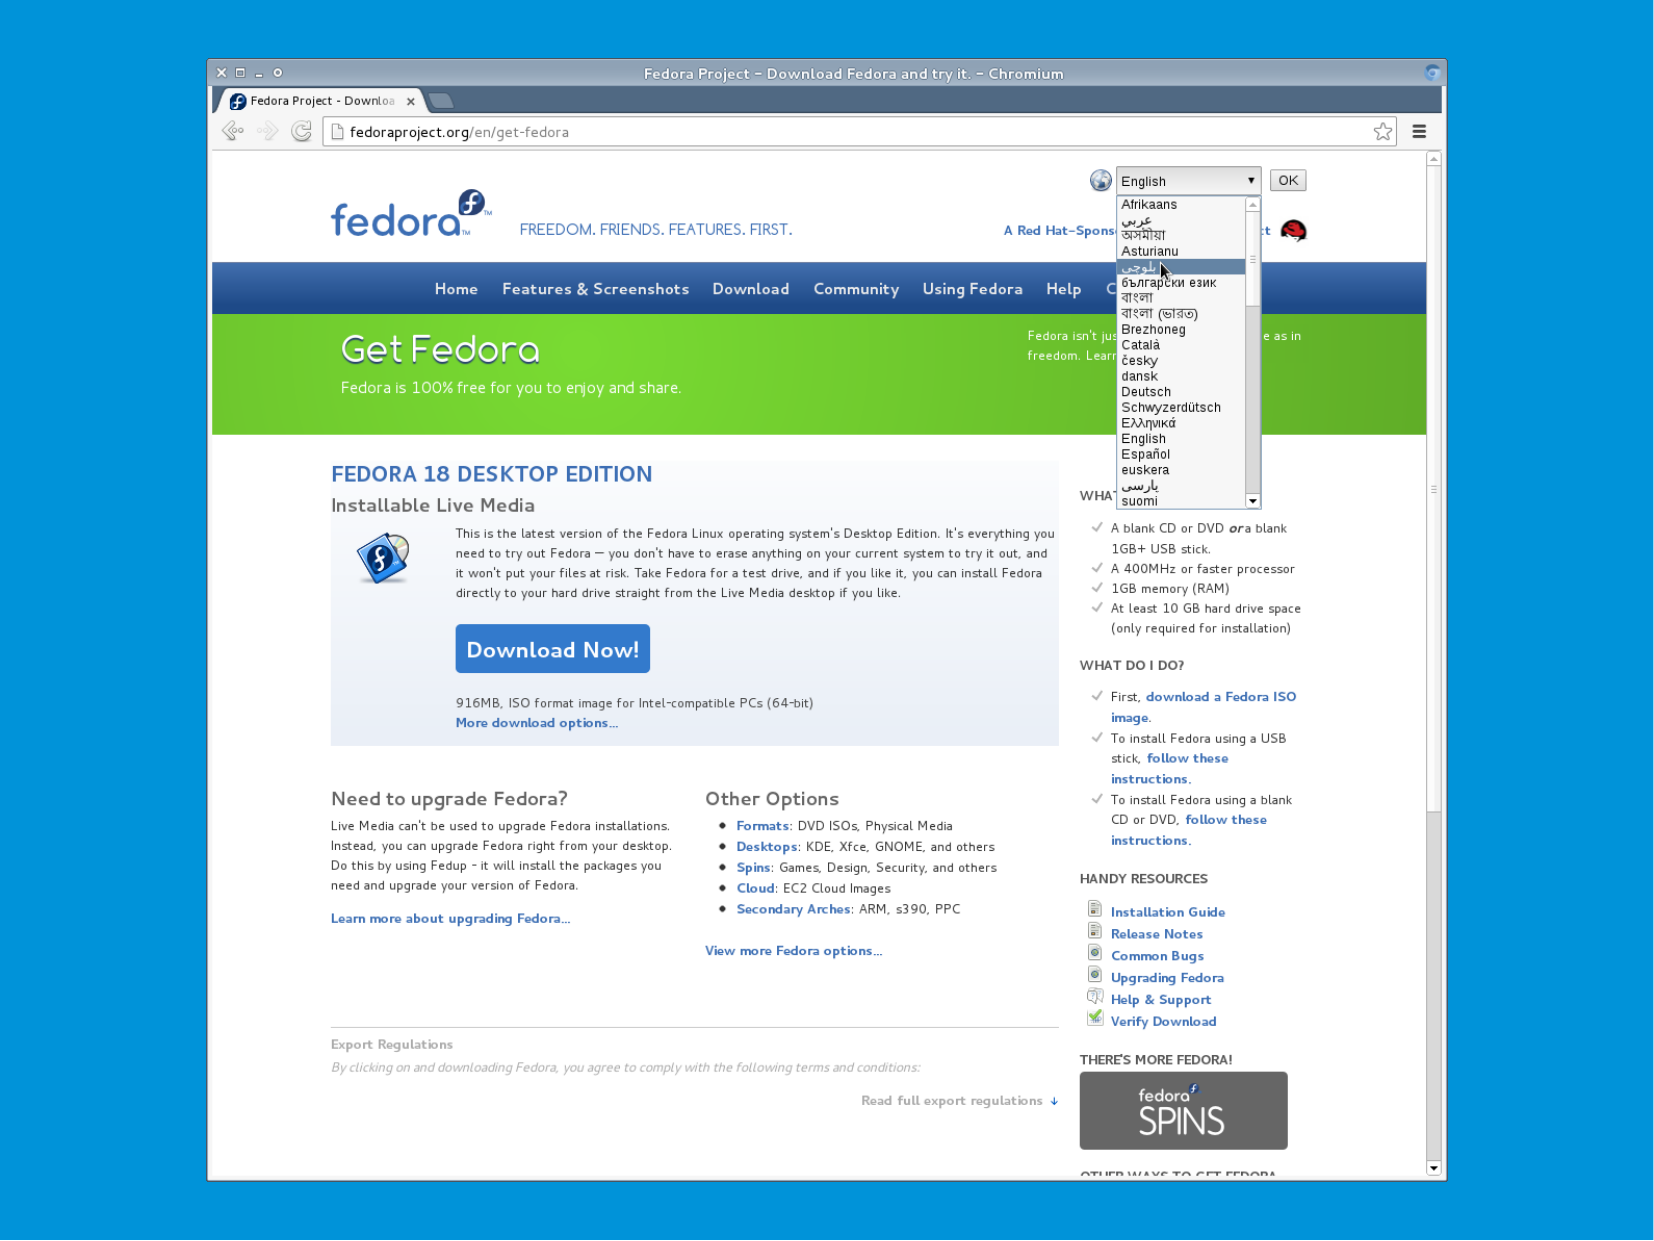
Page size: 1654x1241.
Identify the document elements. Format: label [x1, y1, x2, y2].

picture [207, 59, 1447, 1181]
